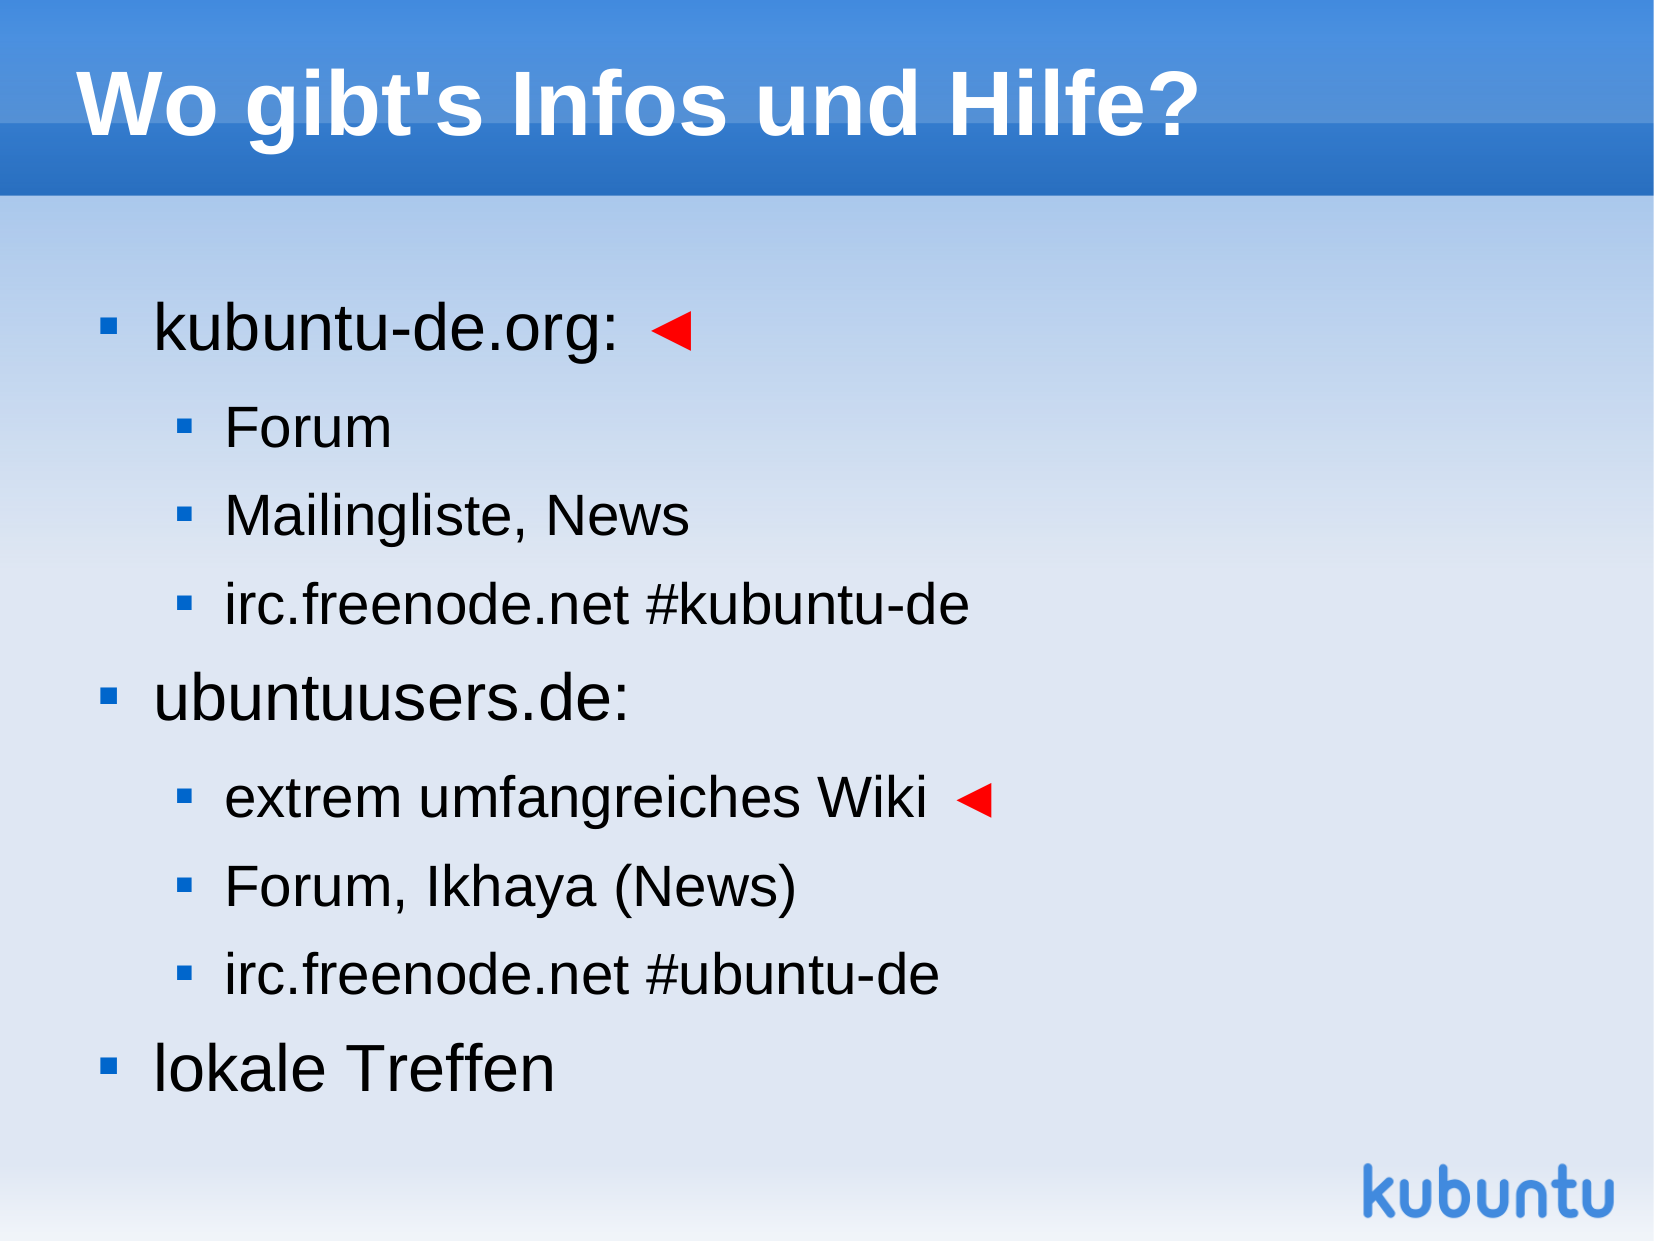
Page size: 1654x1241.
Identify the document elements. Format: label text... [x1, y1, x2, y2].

picture [0, 0, 1654, 1241]
list kubuntu-de.org: ◄ Forum Mailingliste, News irc.freenode.net #kubuntu-de ubuntuusers.de: extrem umfangreiches Wiki ◄ Forum, Ikhaya (News) irc.freenode.net #ubuntu-de lokale Treffen [82, 290, 1571, 1106]
title Wo gibt's Infos und Hilfe? [76, 0, 1565, 208]
